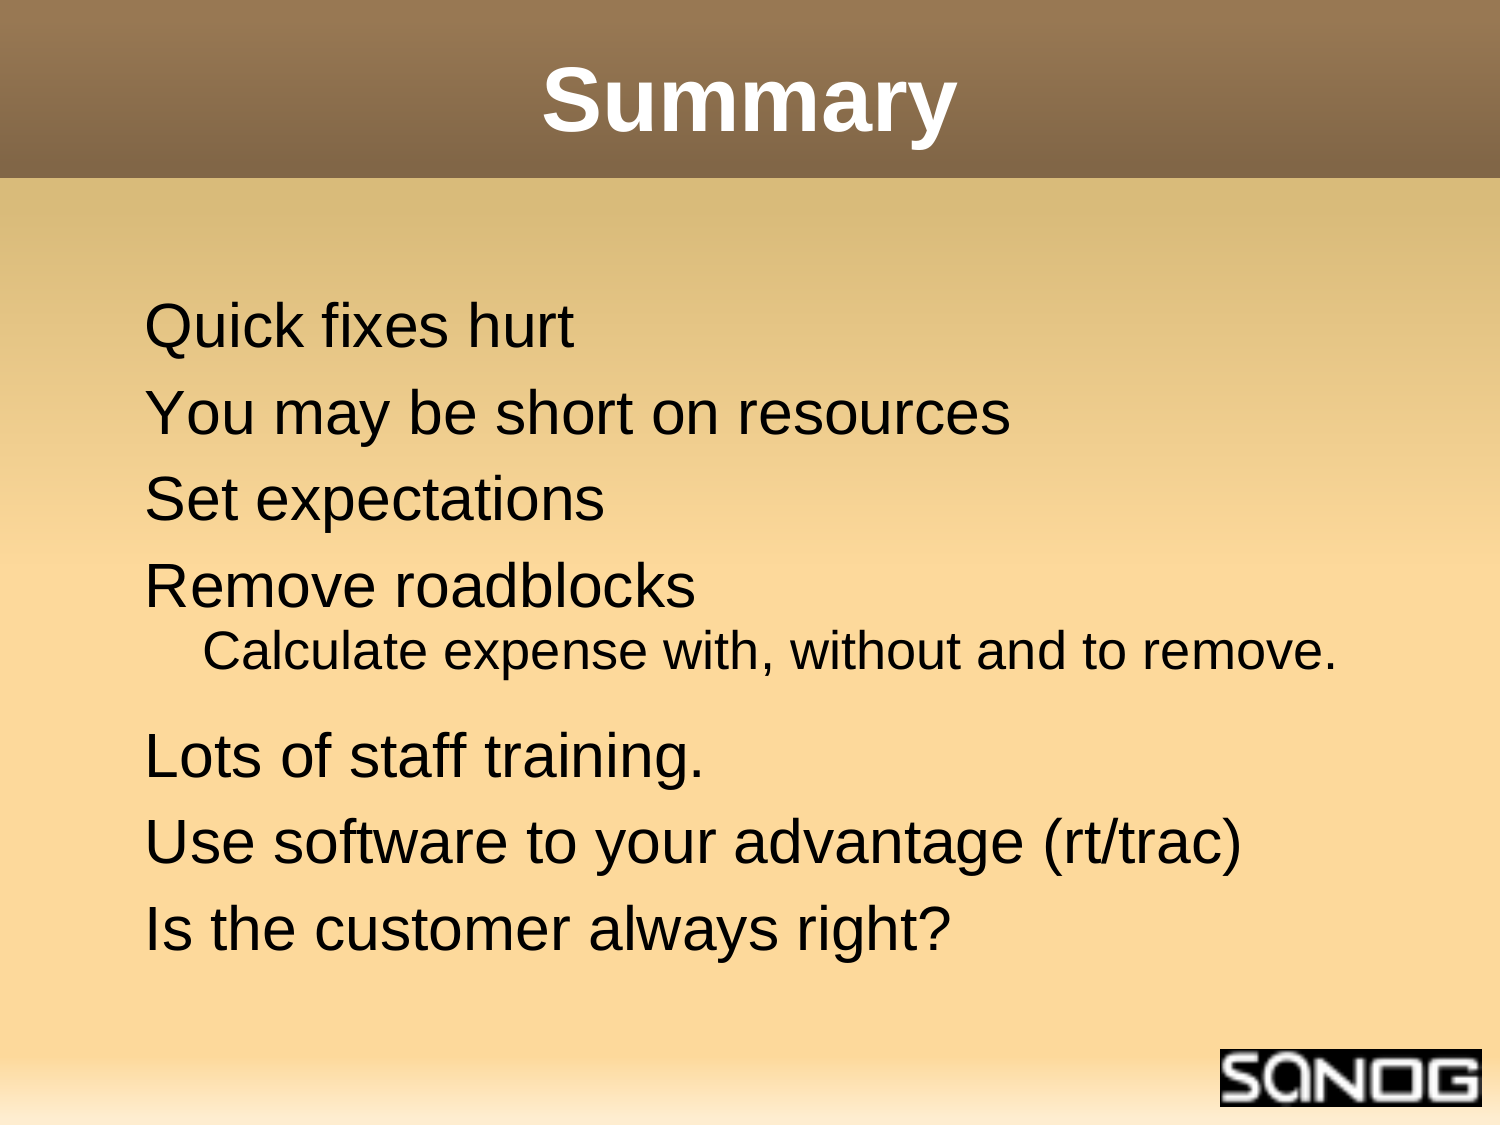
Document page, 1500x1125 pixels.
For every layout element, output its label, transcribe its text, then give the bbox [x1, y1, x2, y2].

picture [0, 0, 1500, 1125]
title Summary [112, 5, 1388, 193]
list Quick fixes hurt You may be short on resources Set expectations Remove roadblocks Calculate expense with, without and to remove. Lots of staff training. Use software to your advantage (rt/trac) Is the customer always right? [112, 283, 1388, 1032]
